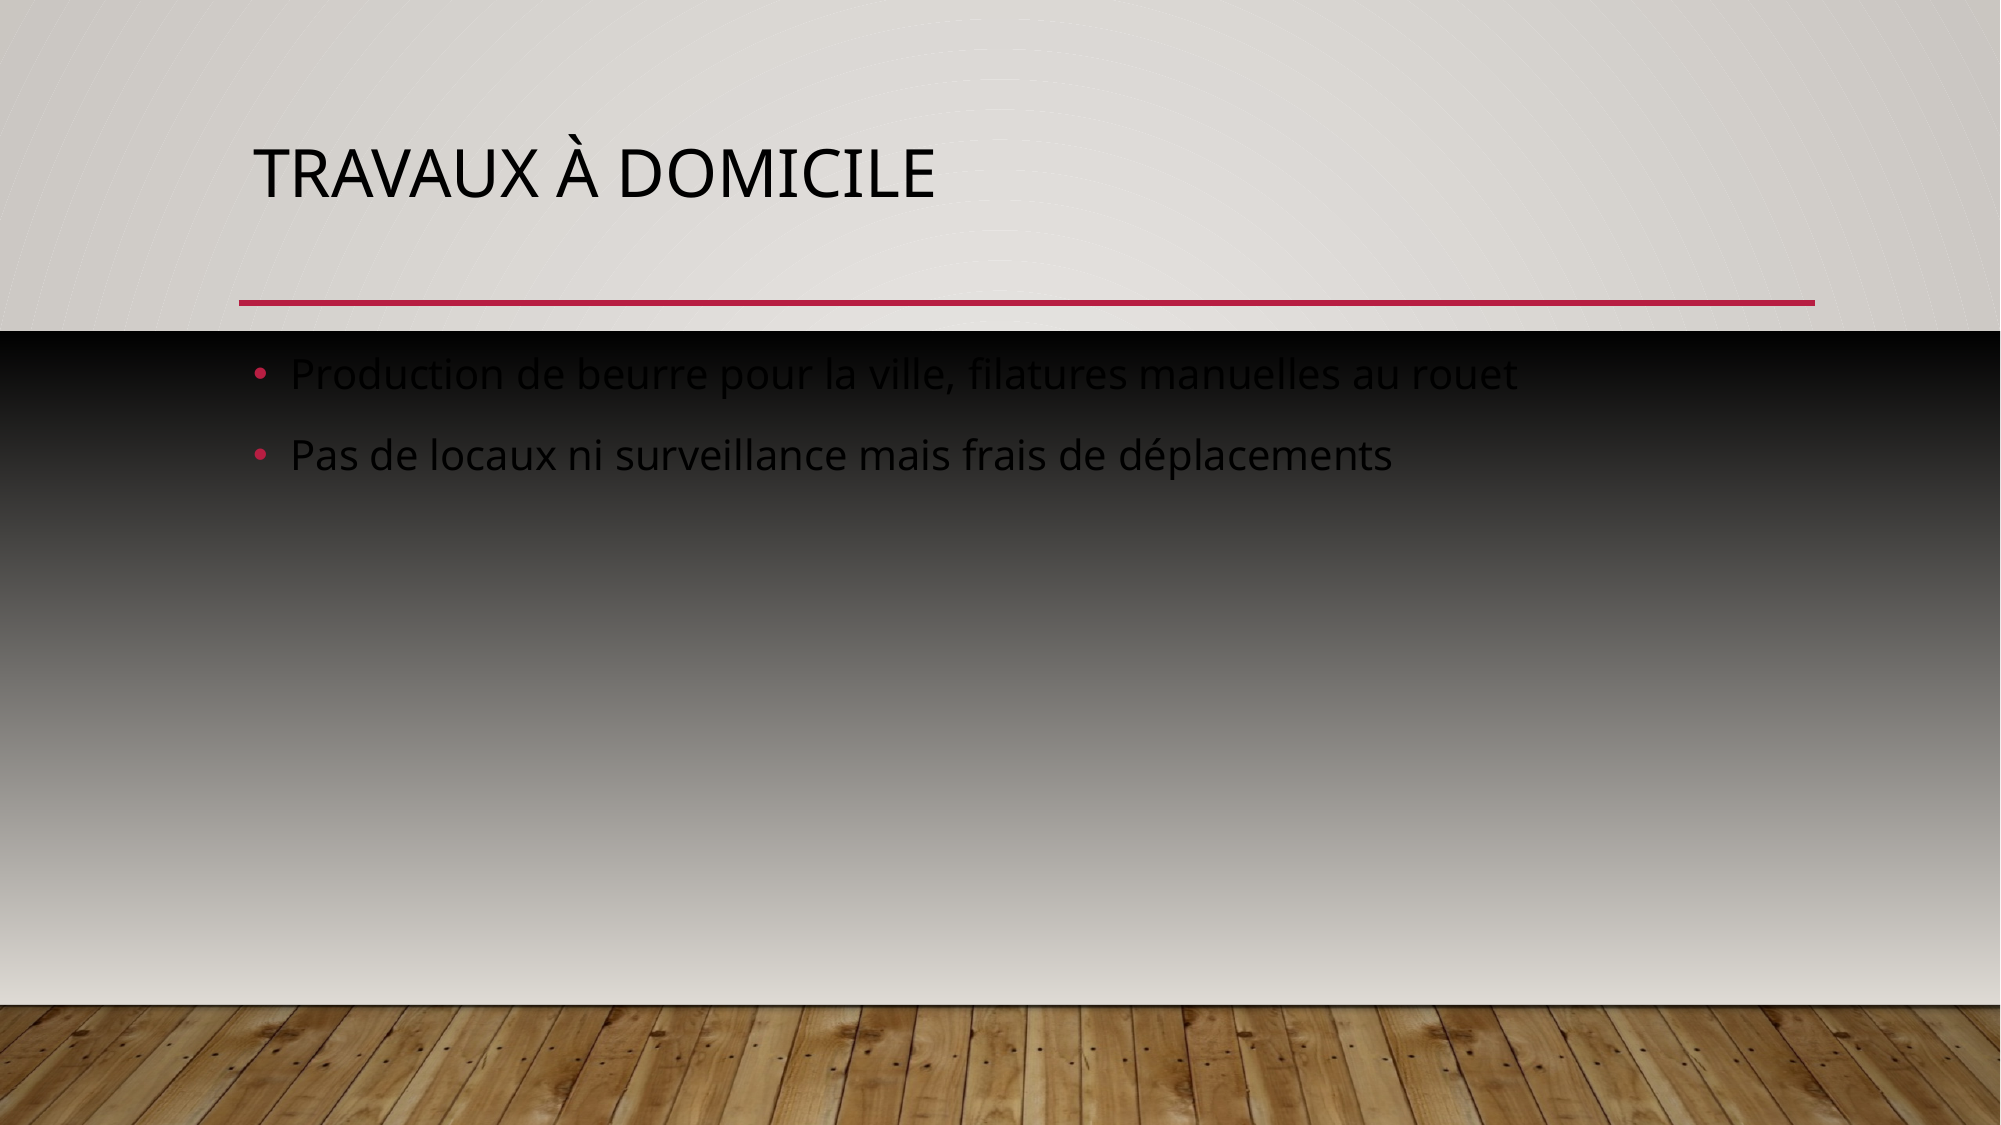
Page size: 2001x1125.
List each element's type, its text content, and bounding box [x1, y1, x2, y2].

title Travaux à domicile [238, 131, 1814, 305]
list Production de beurre pour la ville, filatures manuelles au rouet Pas de locaux ni surveillance mais frais de déplacements [238, 330, 1814, 897]
